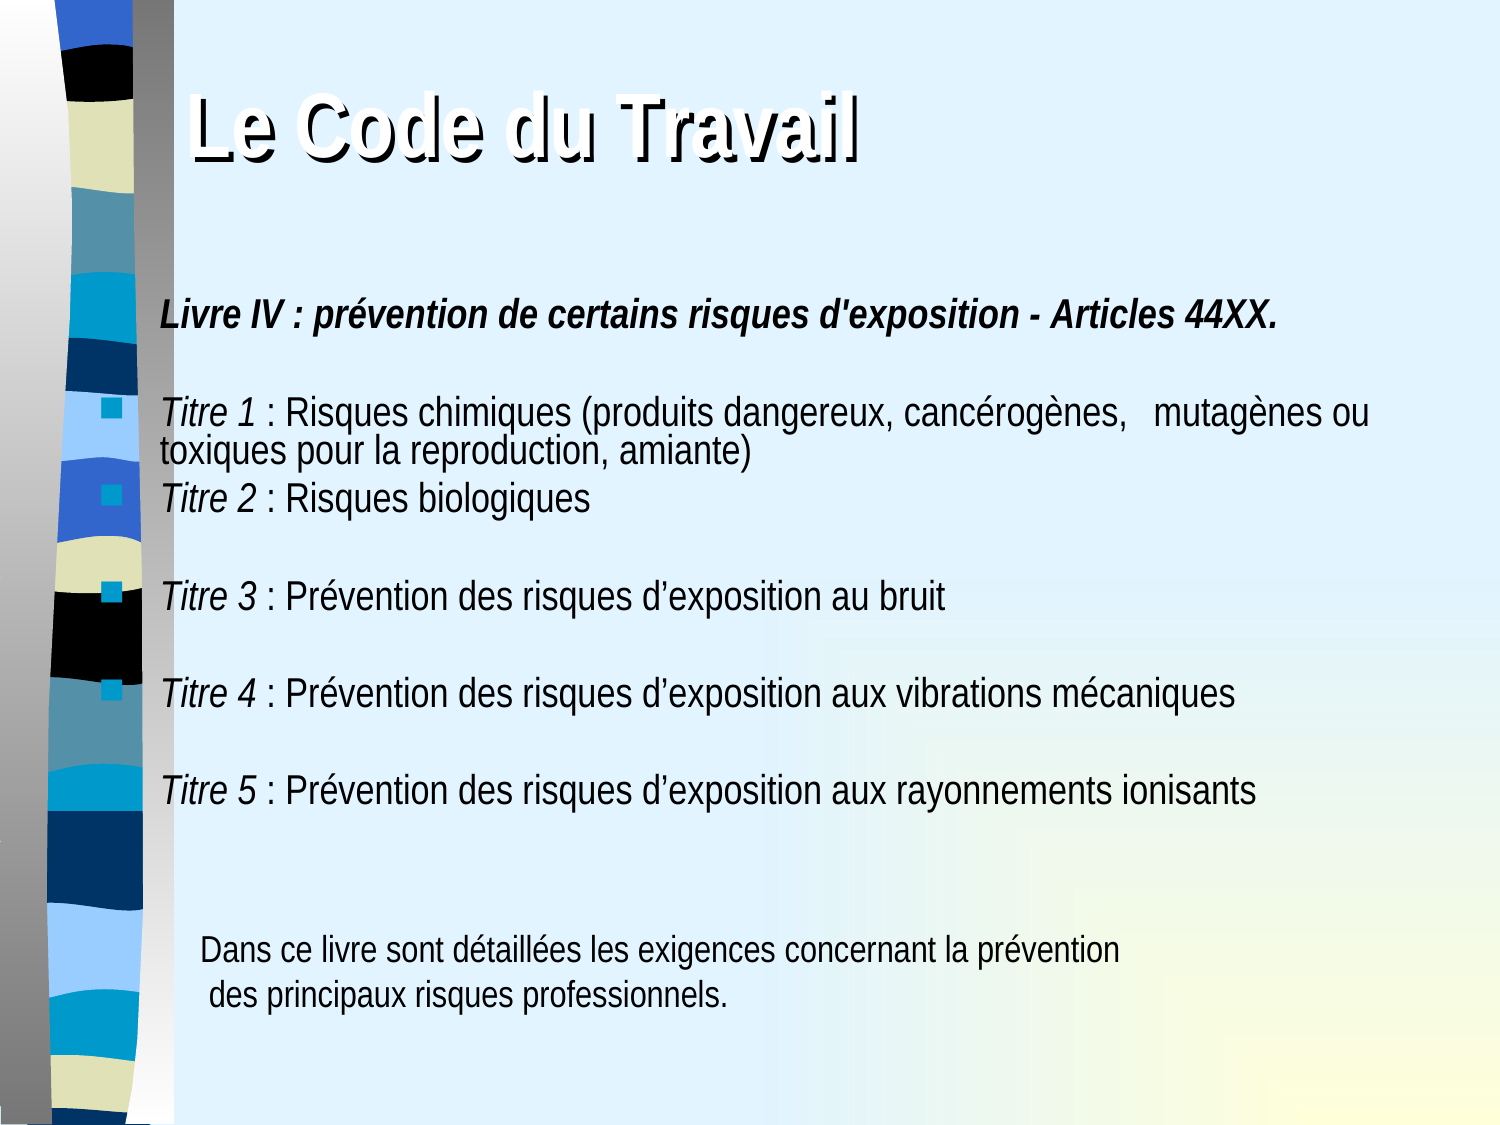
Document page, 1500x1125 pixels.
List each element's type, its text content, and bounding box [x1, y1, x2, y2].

title Le Code du Travail [150, 30, 1500, 219]
text_box Dans ce livre sont détaillées les exigences concernant la prévention des principaux risques professionnels. [185, 916, 1136, 1023]
list Livre IV : prévention de certains risques d'exposition - Articles 44XX. Titre 1 : Risques chimiques (produits dangereux, cancérogènes, mutagènes ou toxiques pour la reproduction, amiante) Titre 2 : Risques biologiques Titre 3 : Prévention des risques d’exposition au bruit Titre 4 : Prévention des risques d’exposition aux vibrations mécaniques Titre 5 : Prévention des risques d’exposition aux rayonnements ionisants [88, 290, 1439, 1034]
